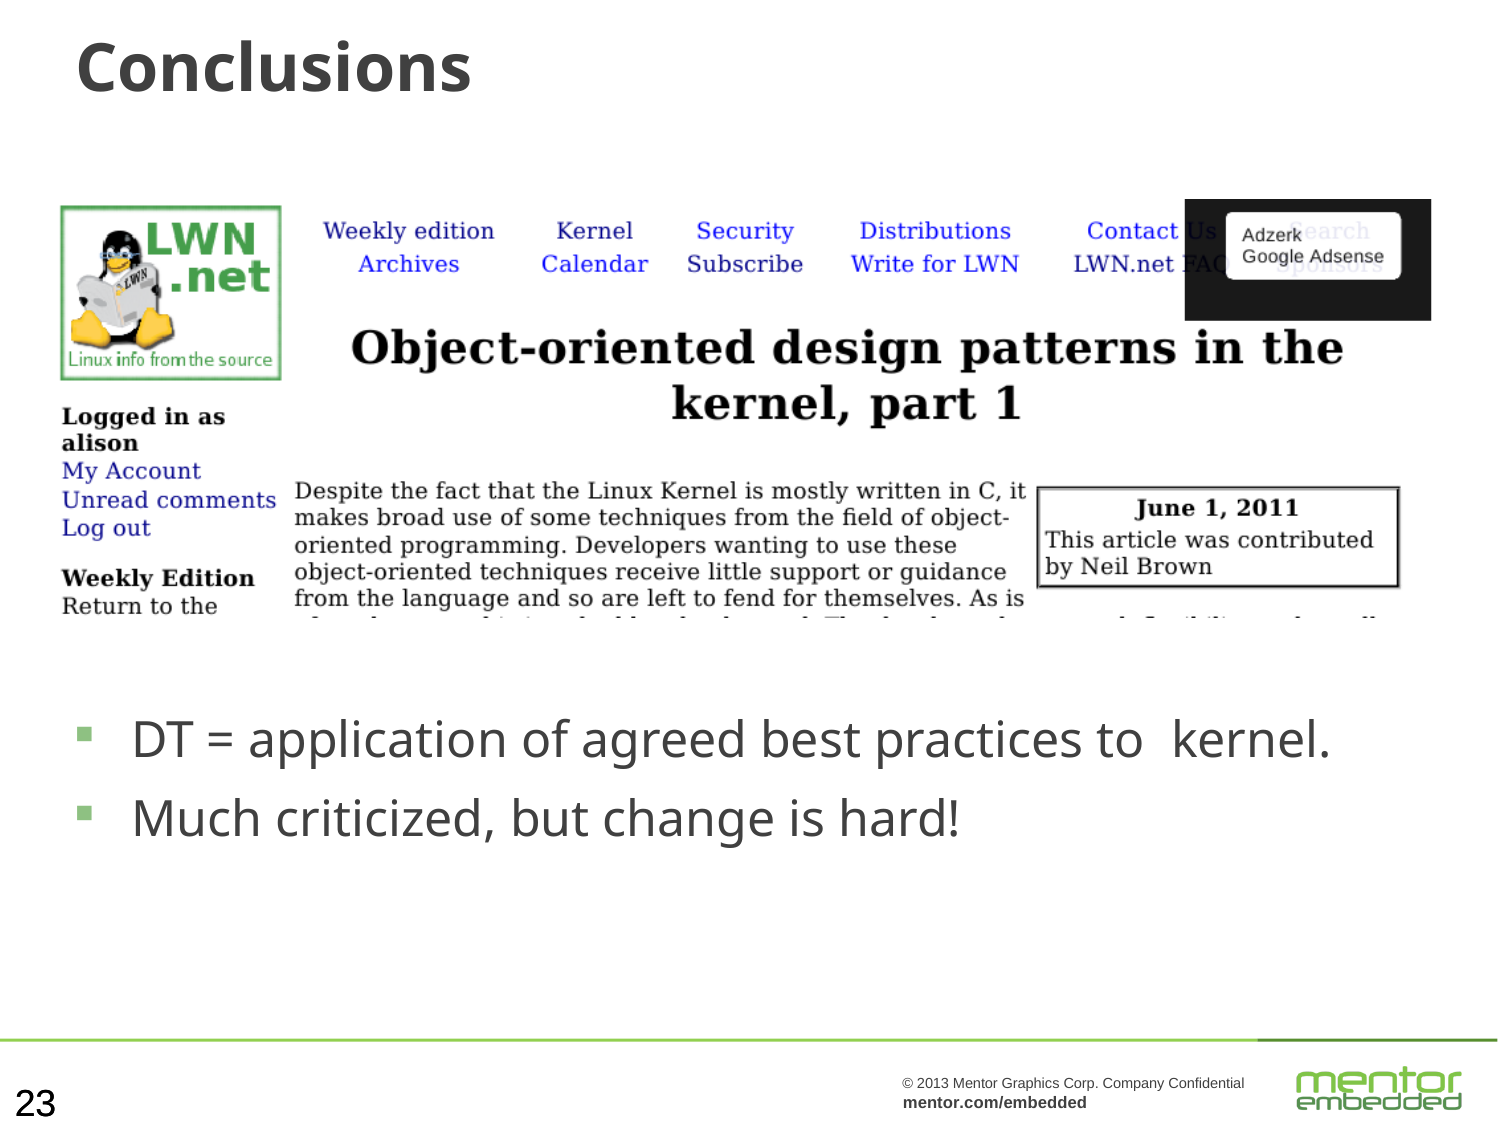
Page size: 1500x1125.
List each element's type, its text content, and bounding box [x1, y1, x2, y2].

picture [17, 199, 1479, 618]
title Conclusions [0, 0, 1500, 113]
list DT = application of agreed best practices to kernel. Much criticized, but change is hard! [0, 699, 1500, 1026]
picture [1292, 1062, 1464, 1114]
